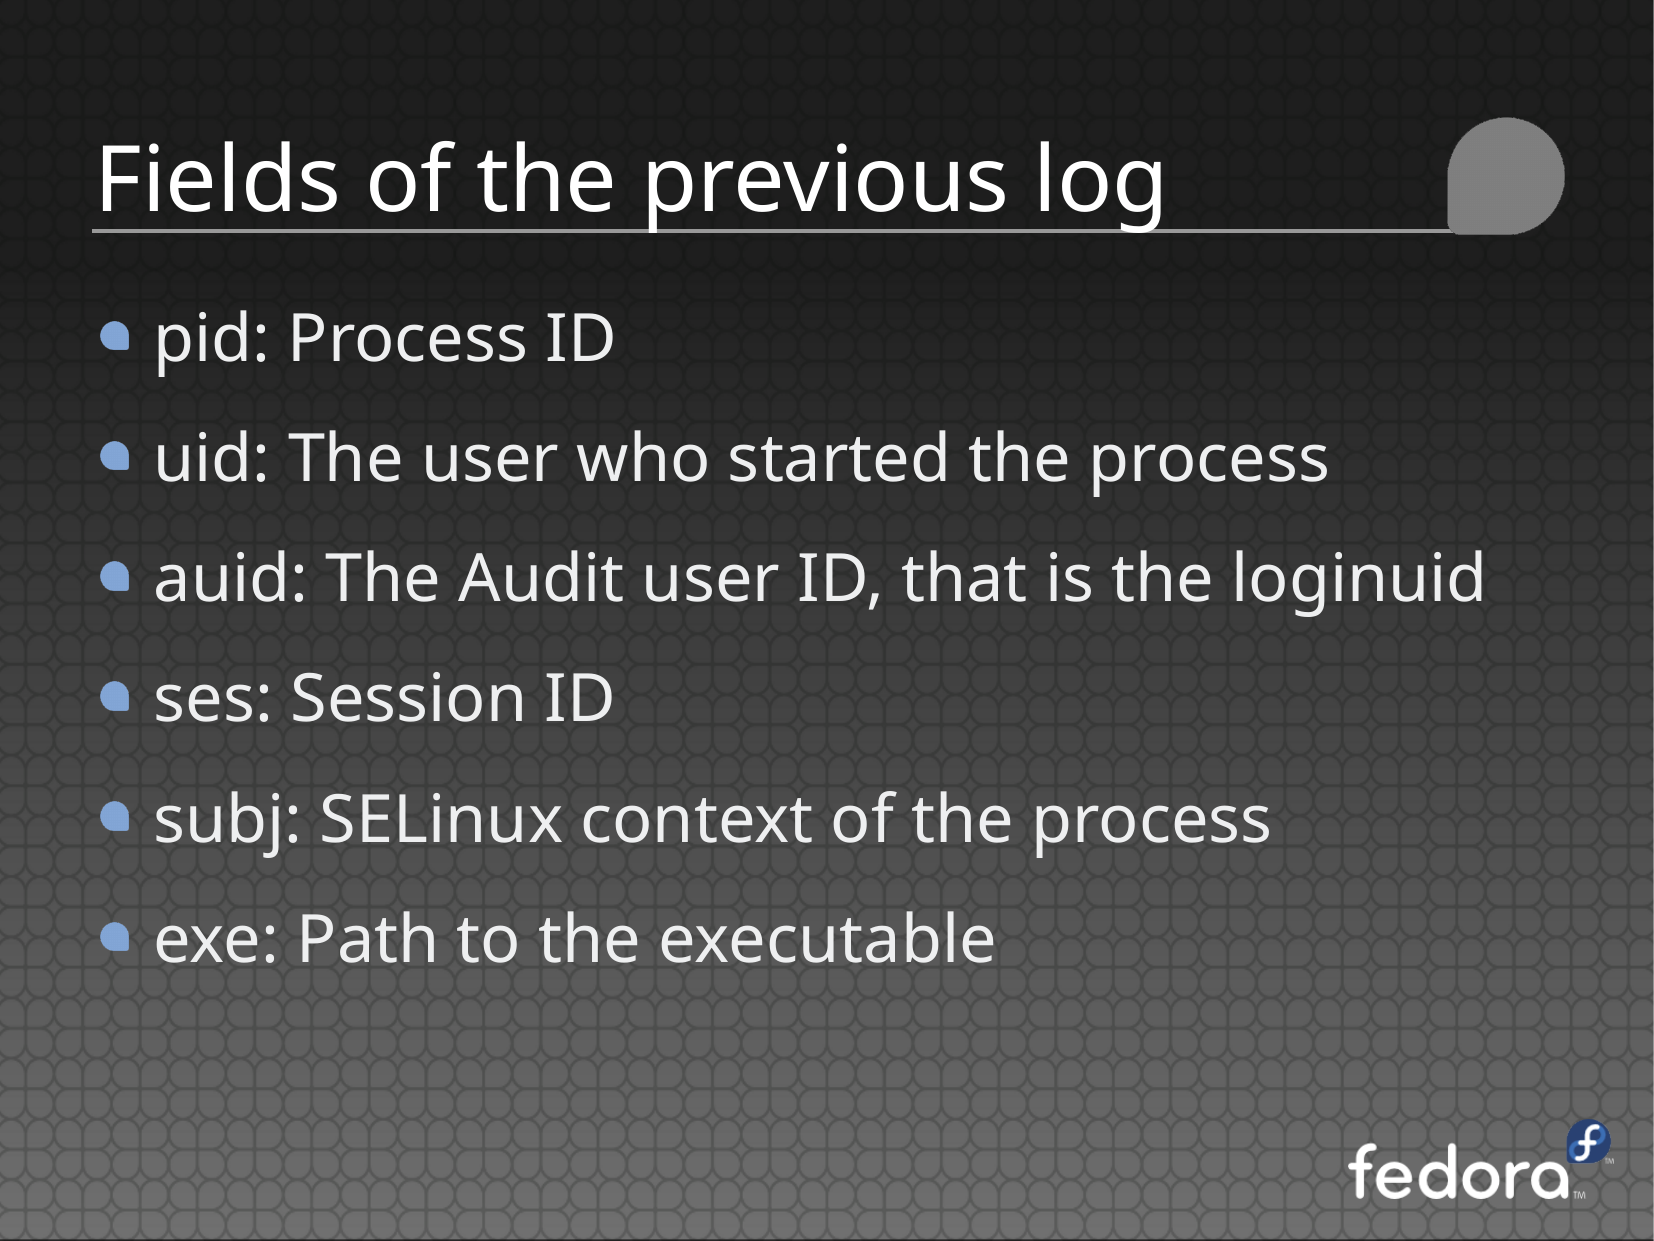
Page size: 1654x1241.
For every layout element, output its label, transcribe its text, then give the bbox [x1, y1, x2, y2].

title Fields of the previous log [94, 100, 1426, 251]
list pid: Process ID uid: The user who started the process auid: The Audit user ID, that is the loginuid ses: Session ID subj: SELinux context of the process exe: Path to the executable [82, 290, 1571, 1094]
picture [0, 0, 1654, 1241]
